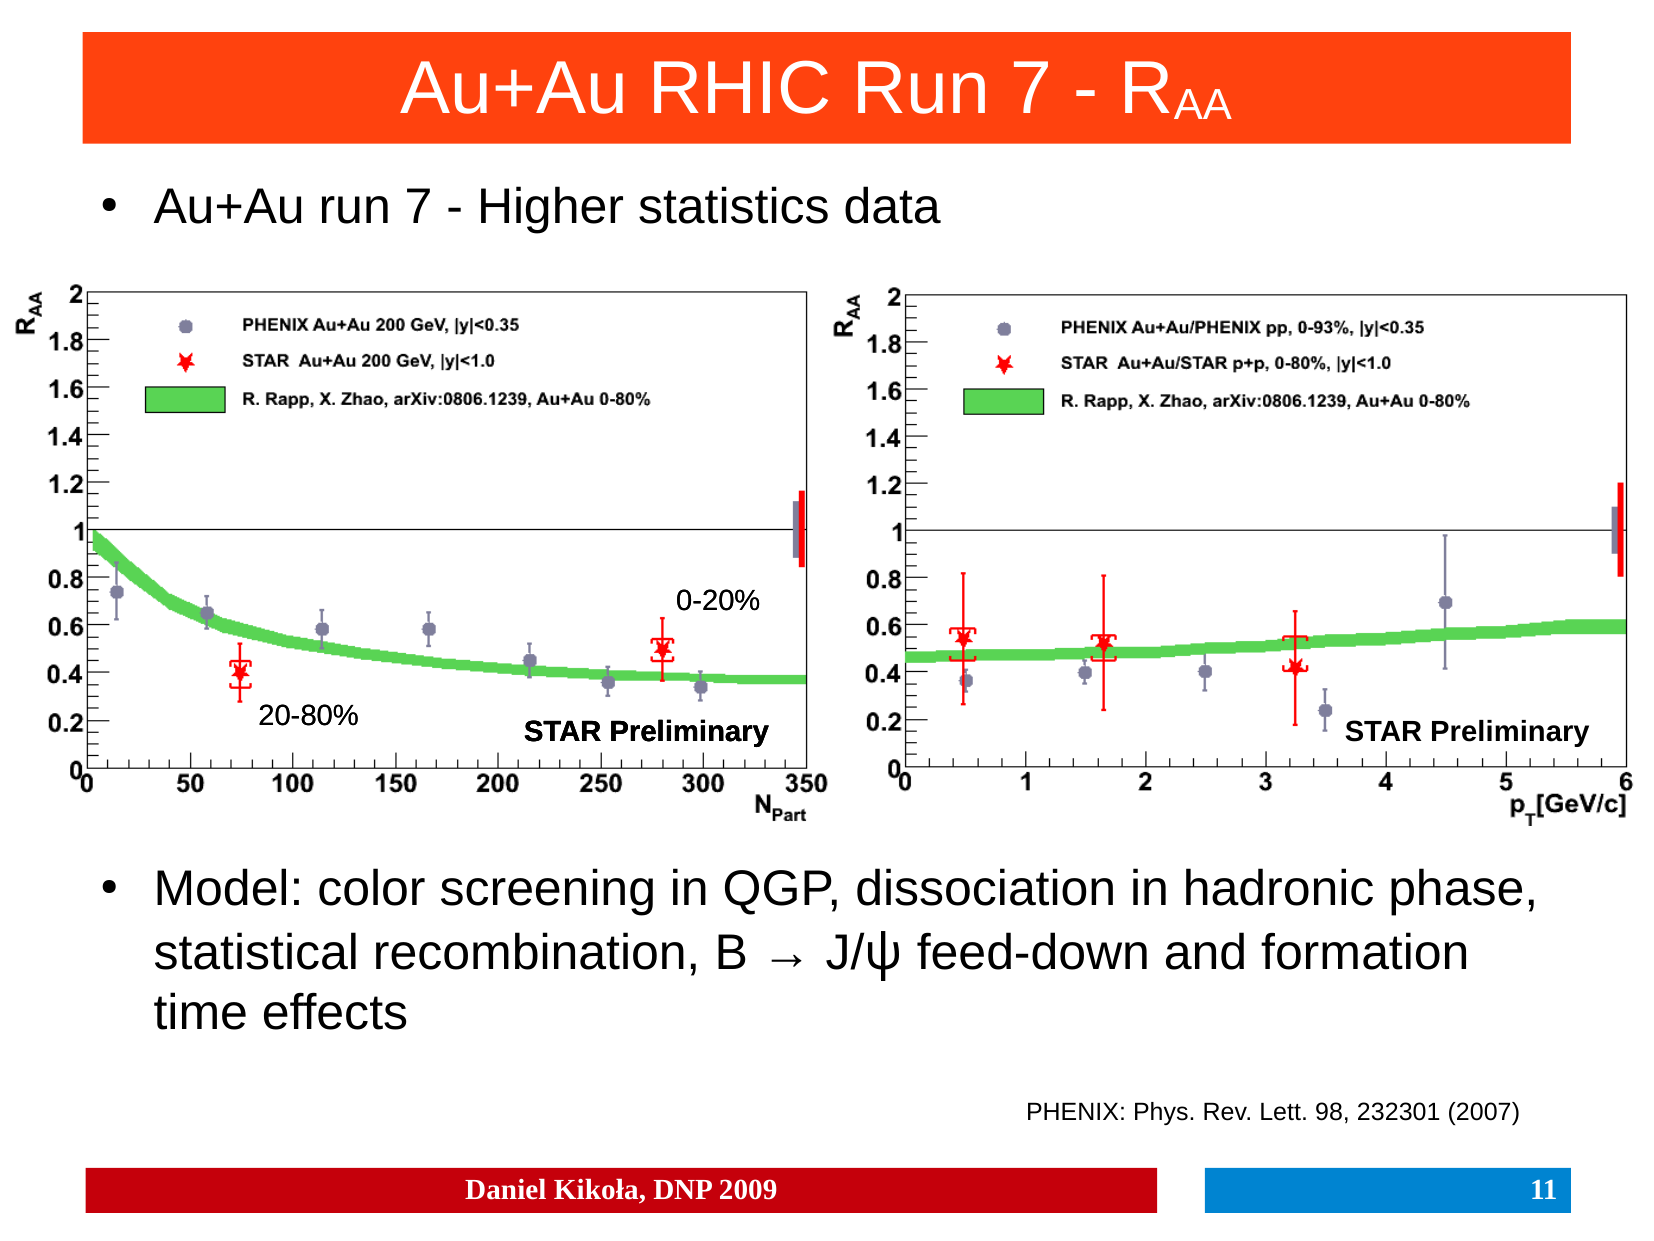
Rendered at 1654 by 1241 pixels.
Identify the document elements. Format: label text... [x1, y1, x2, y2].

list Au+Au run 7 - Higher statistics data Model: color screening in QGP, dissociation in hadronic phase, statistical recombination, B → J/ψ feed-down and formation time effects [82, 177, 1571, 284]
picture [5, 281, 1638, 828]
text_box STAR Preliminary [509, 709, 802, 753]
title Au+Au RHIC Run 7 - RAA [82, 32, 1571, 144]
text_box STAR Preliminary [1330, 709, 1623, 753]
list Au+Au run 7 - Higher statistics data Model: color screening in QGP, dissociation in hadronic phase, statistical recombination, B → J/ψ feed-down and formation time effects [82, 826, 1571, 1109]
text_box 0-20% [661, 576, 776, 624]
text_box 20-80% [243, 691, 374, 739]
text_box PHENIX: Phys. Rev. Lett. 98, 232301 (2007) [1011, 1090, 1569, 1162]
